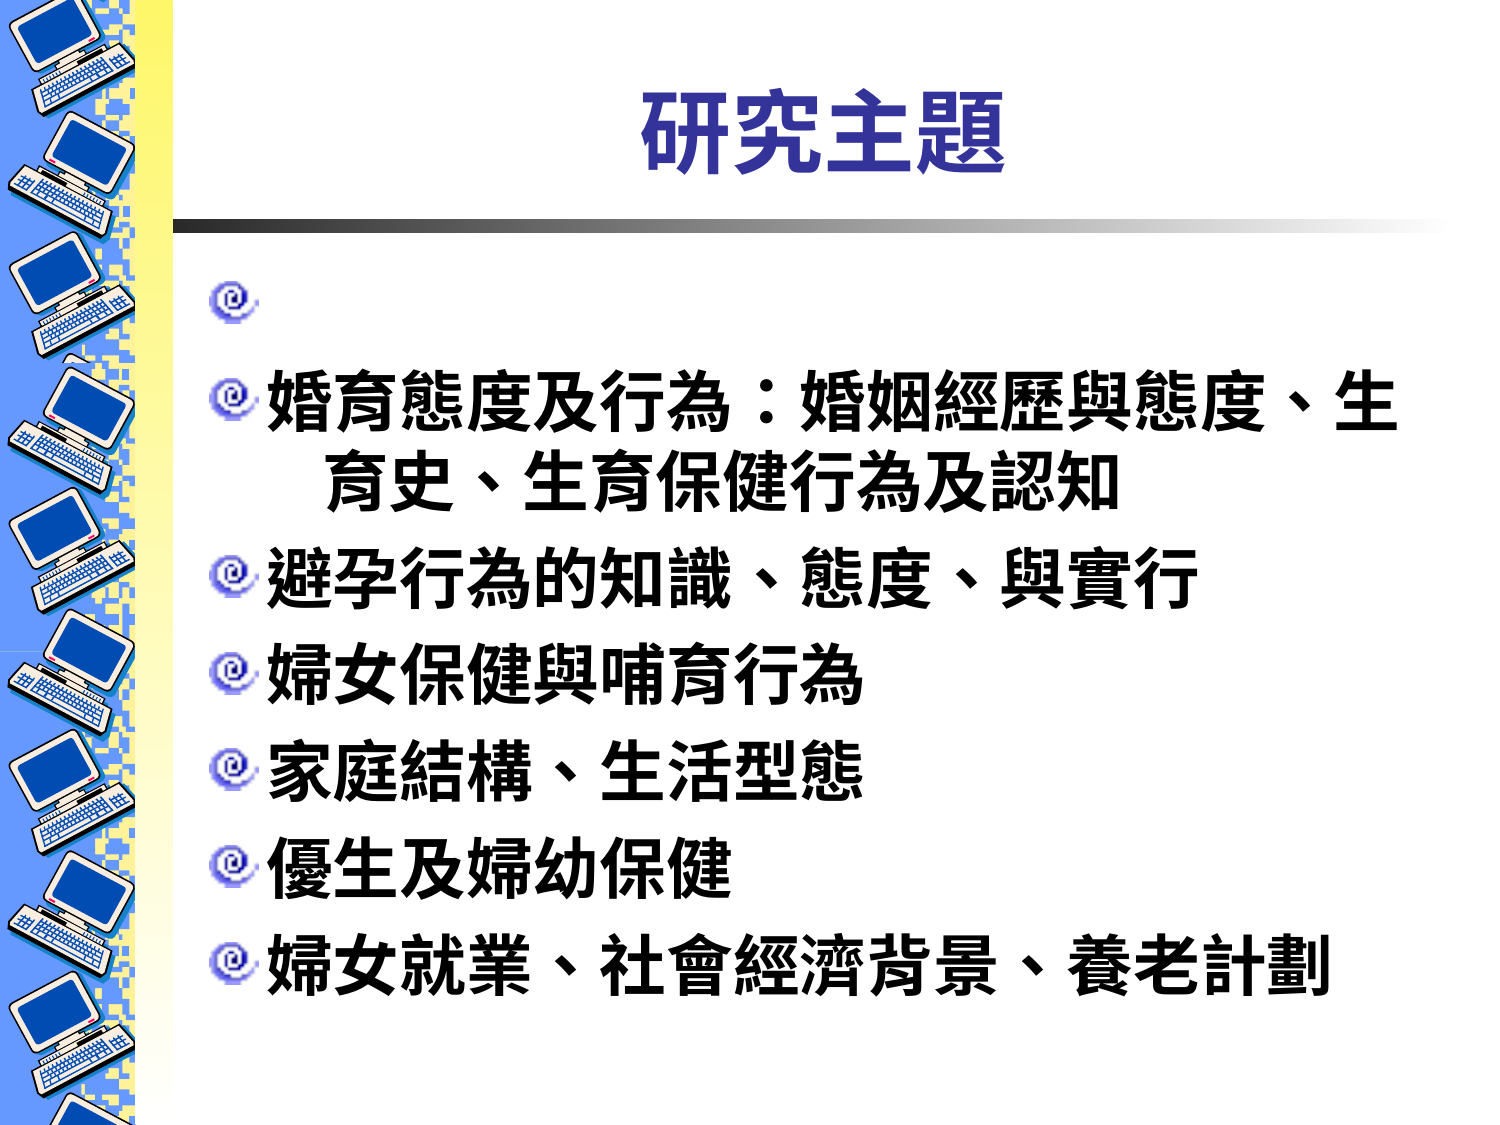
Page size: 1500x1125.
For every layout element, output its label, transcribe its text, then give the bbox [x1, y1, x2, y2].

list 婚育態度及行為：婚姻經歷與態度、生育史、生育保健行為及認知 避孕行為的知識、態度、與實行 婦女保健與哺育行為 家庭結構、生活型態 優生及婦幼保健 婦女就業、社會經濟背景、養老計劃 [194, 255, 1470, 1066]
title 研究主題 [194, 66, 1474, 193]
